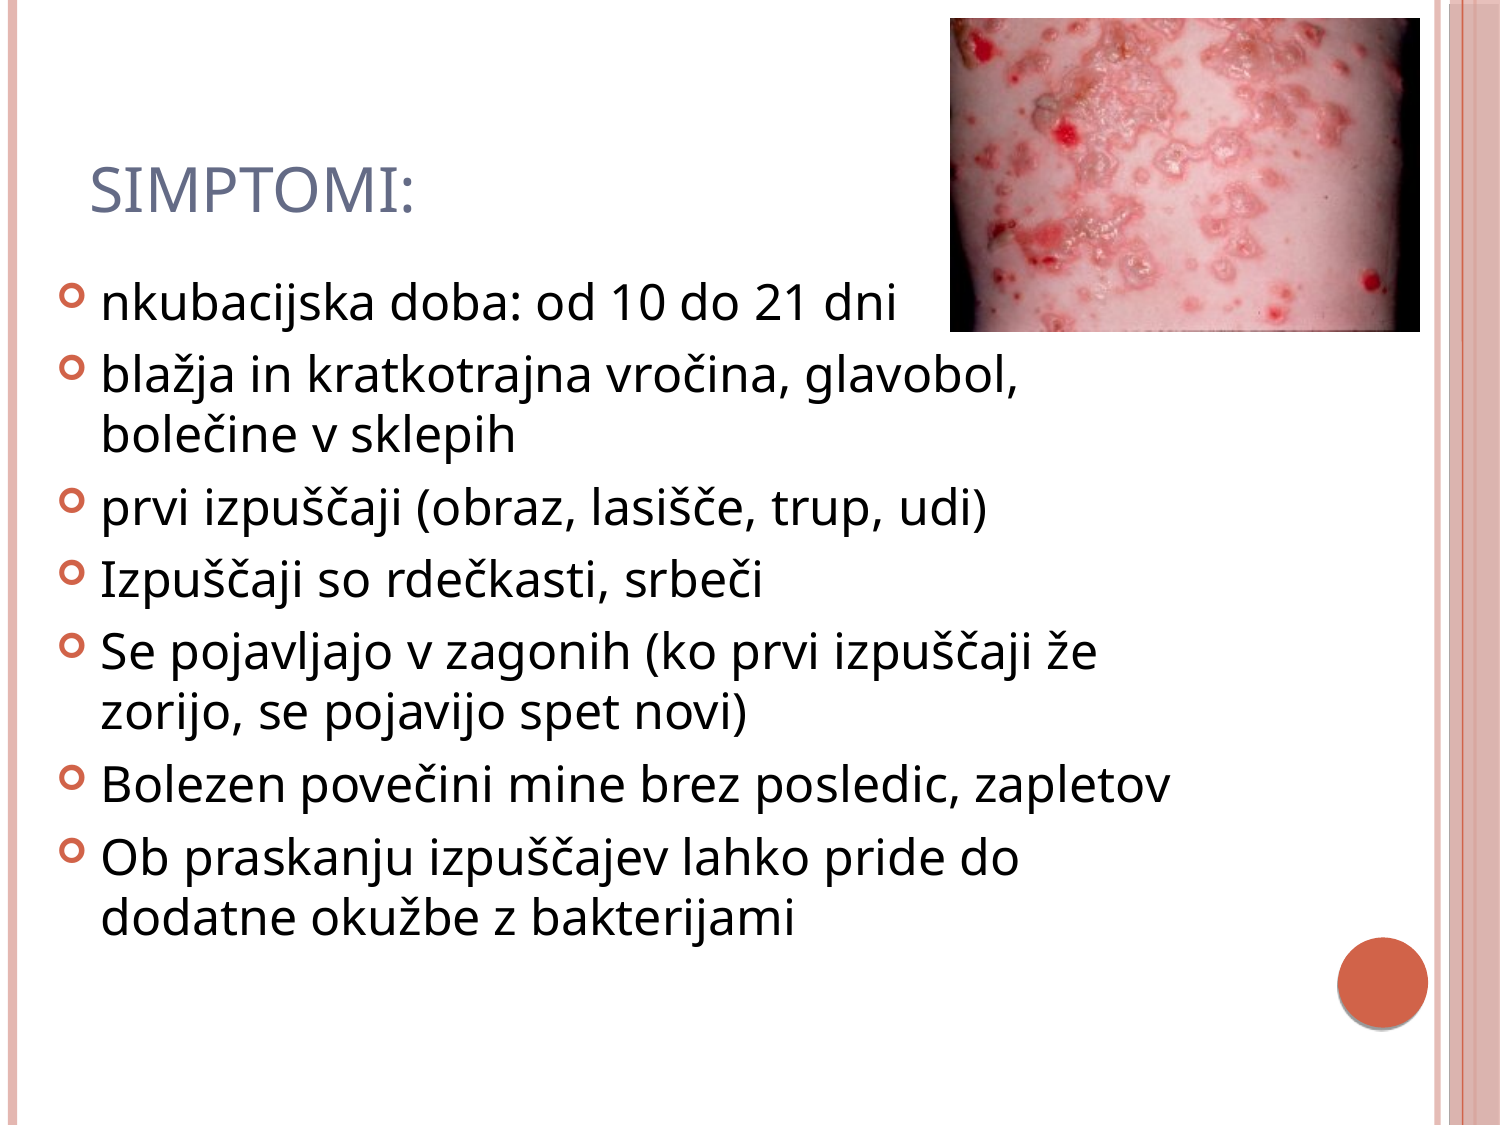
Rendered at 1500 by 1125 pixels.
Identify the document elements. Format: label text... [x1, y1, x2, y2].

title Simptomi: [75, 45, 950, 233]
picture [950, 18, 1420, 332]
list nkubacijska doba: od 10 do 21 dni blažja in kratkotrajna vročina, glavobol, bolečine v sklepih prvi izpuščaji (obraz, lasišče, trup, udi) Izpuščaji so rdečkasti, srbeči Se pojavljajo v zagonih (ko prvi izpuščaji že zorijo, se pojavijo spet novi) Bolezen povečini mine brez posledic, zapletov Ob praskanju izpuščajev lahko pride do dodatne okužbe z bakterijami [41, 262, 1199, 1062]
